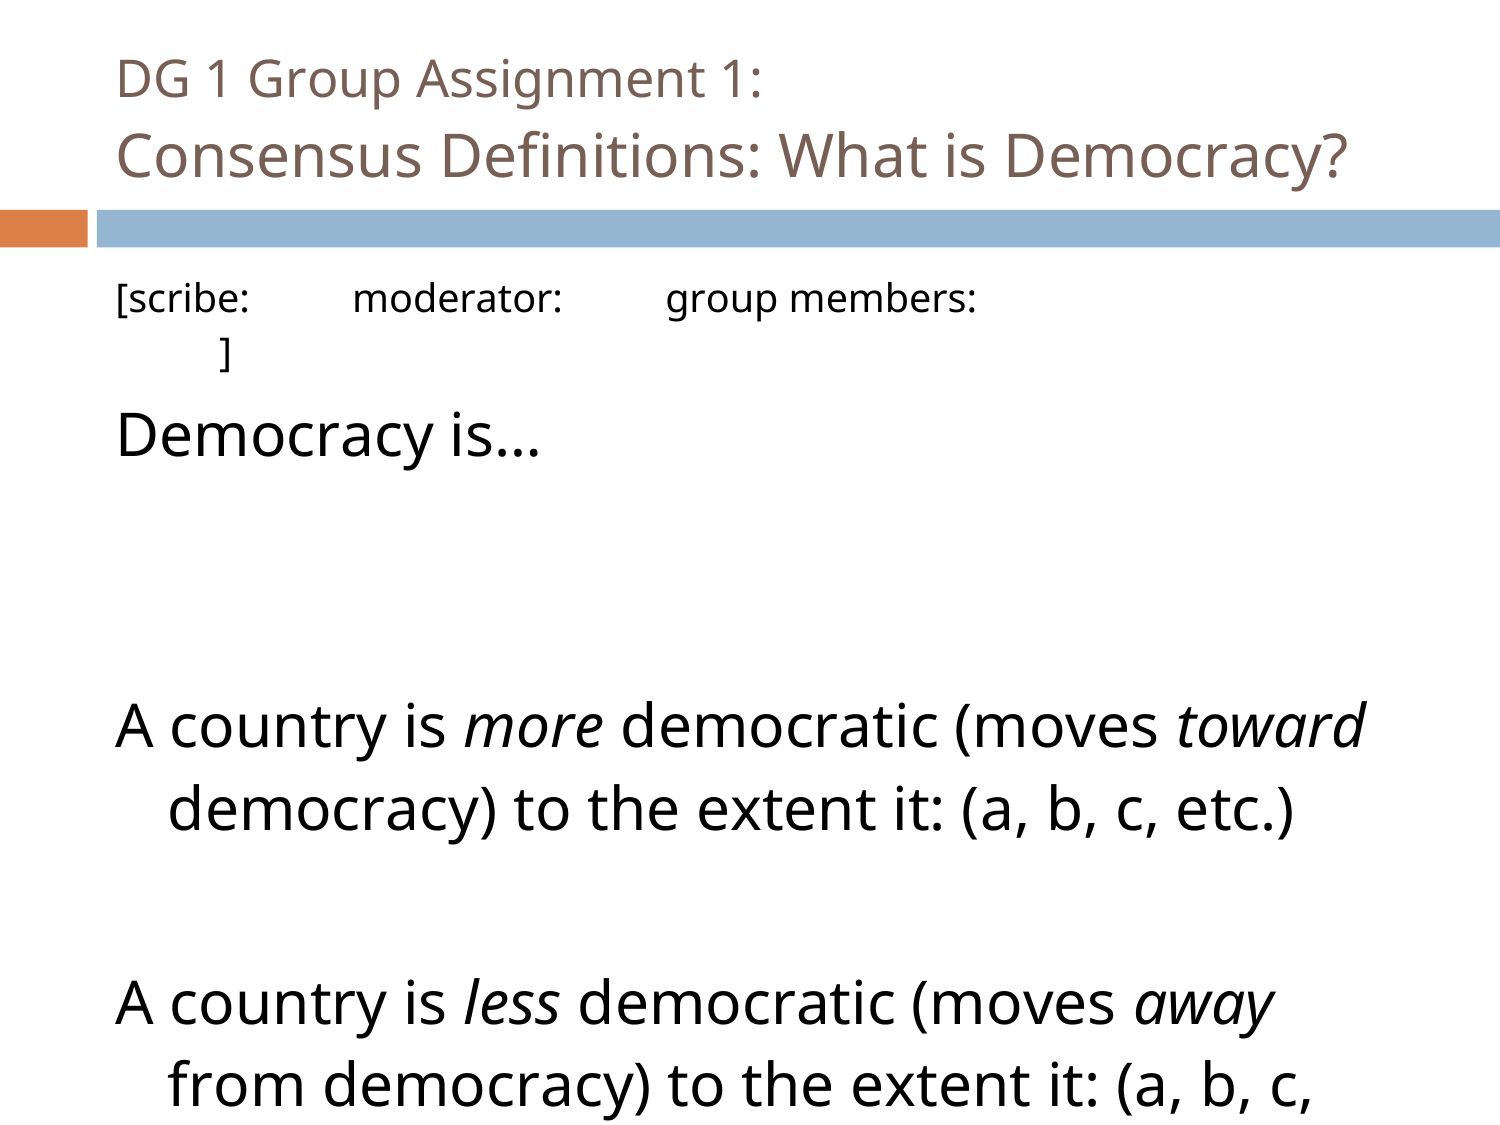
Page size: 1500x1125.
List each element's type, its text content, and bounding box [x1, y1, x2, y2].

title DG 1 Group Assignment 1: Consensus Definitions: What is Democracy? [100, 37, 1438, 201]
list [scribe: moderator: group members: ] Democracy is… A country is more democratic (moves toward democracy) to the extent it: (a, b, c, etc.) A country is less democratic (moves away from democracy) to the extent it: (a, b, c, etc.) [100, 262, 1438, 1040]
